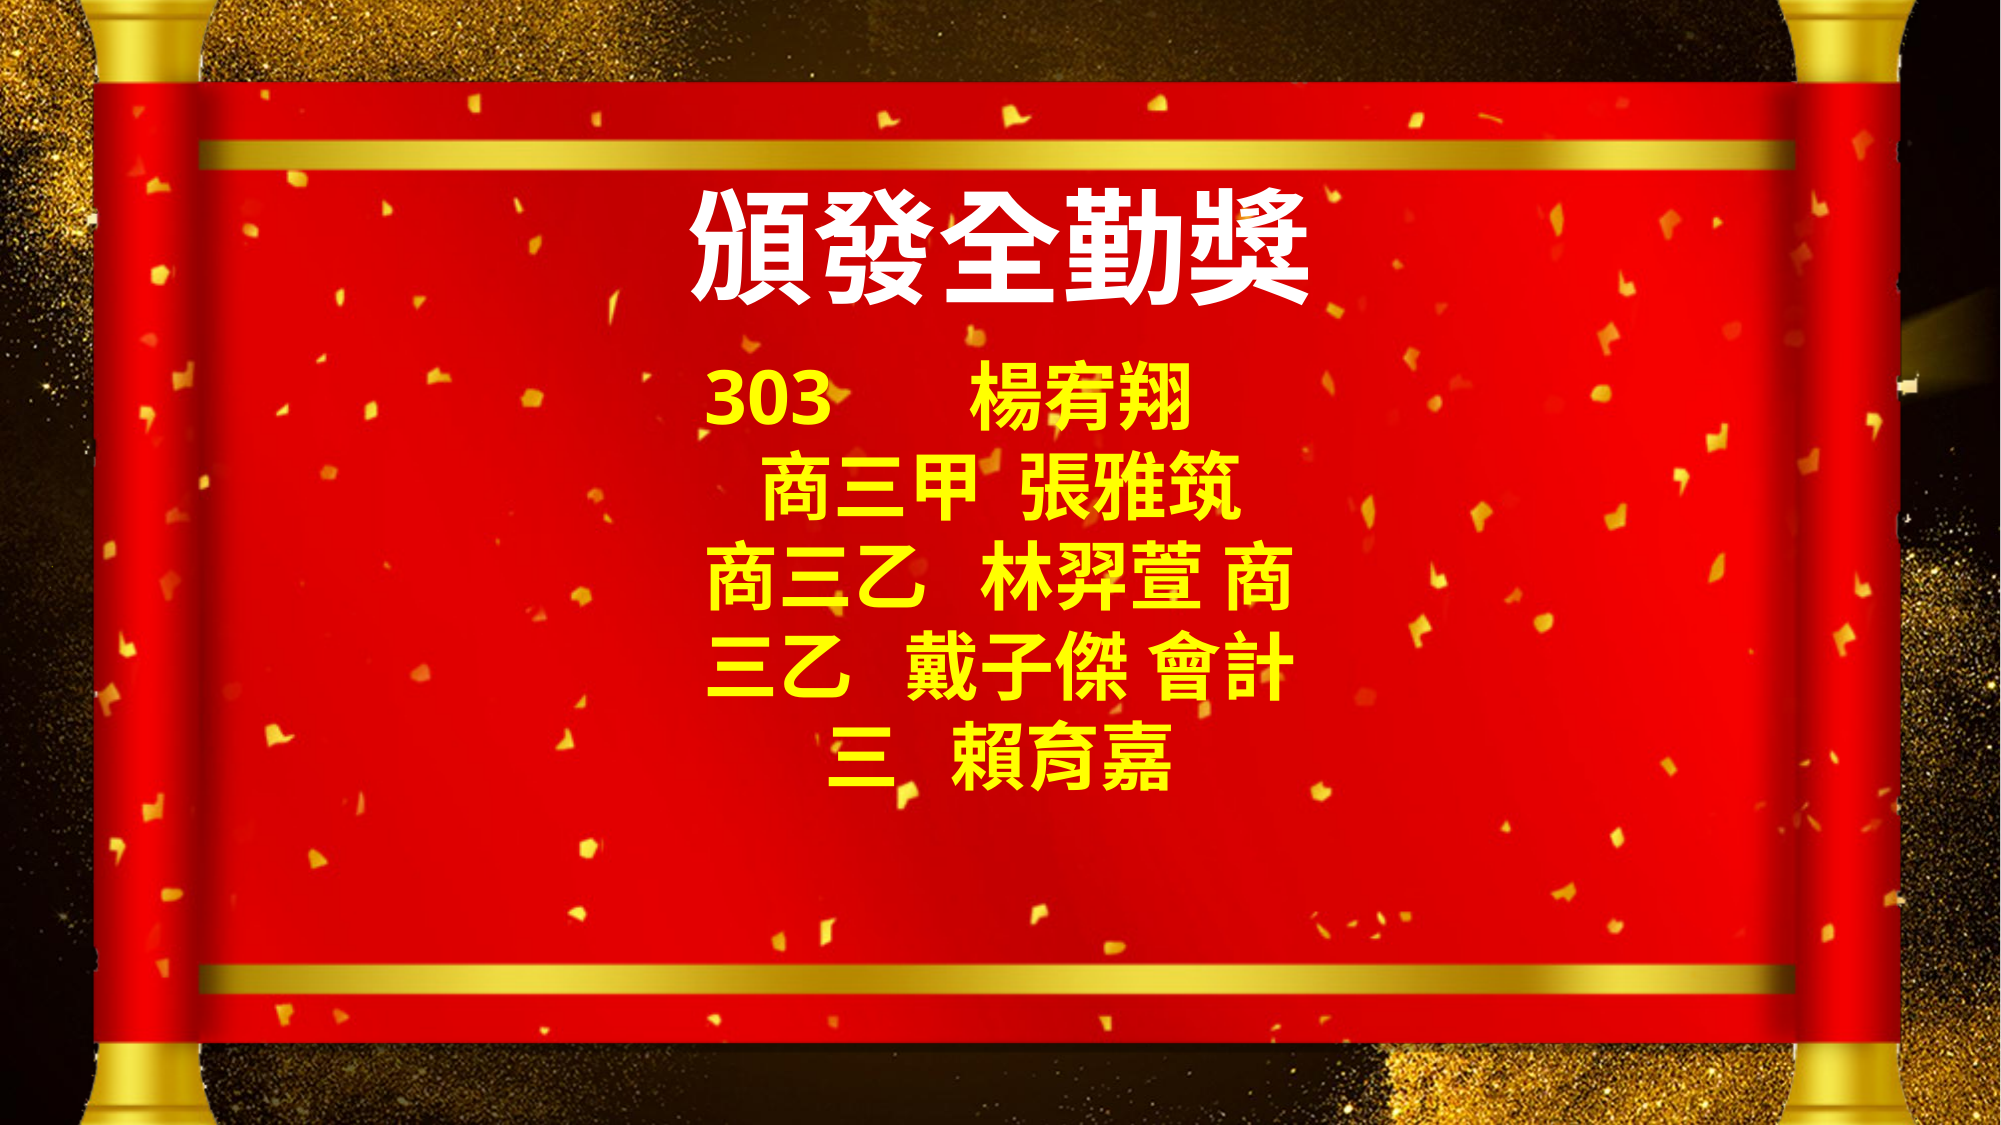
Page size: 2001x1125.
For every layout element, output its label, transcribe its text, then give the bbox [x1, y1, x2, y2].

text_box 303 楊宥翔 商三甲 張雅筑 商三乙 林羿萱 商三乙 戴子傑 會計三 賴育嘉 [678, 342, 1322, 812]
text_box 頒發全勤獎 [451, 162, 1549, 330]
